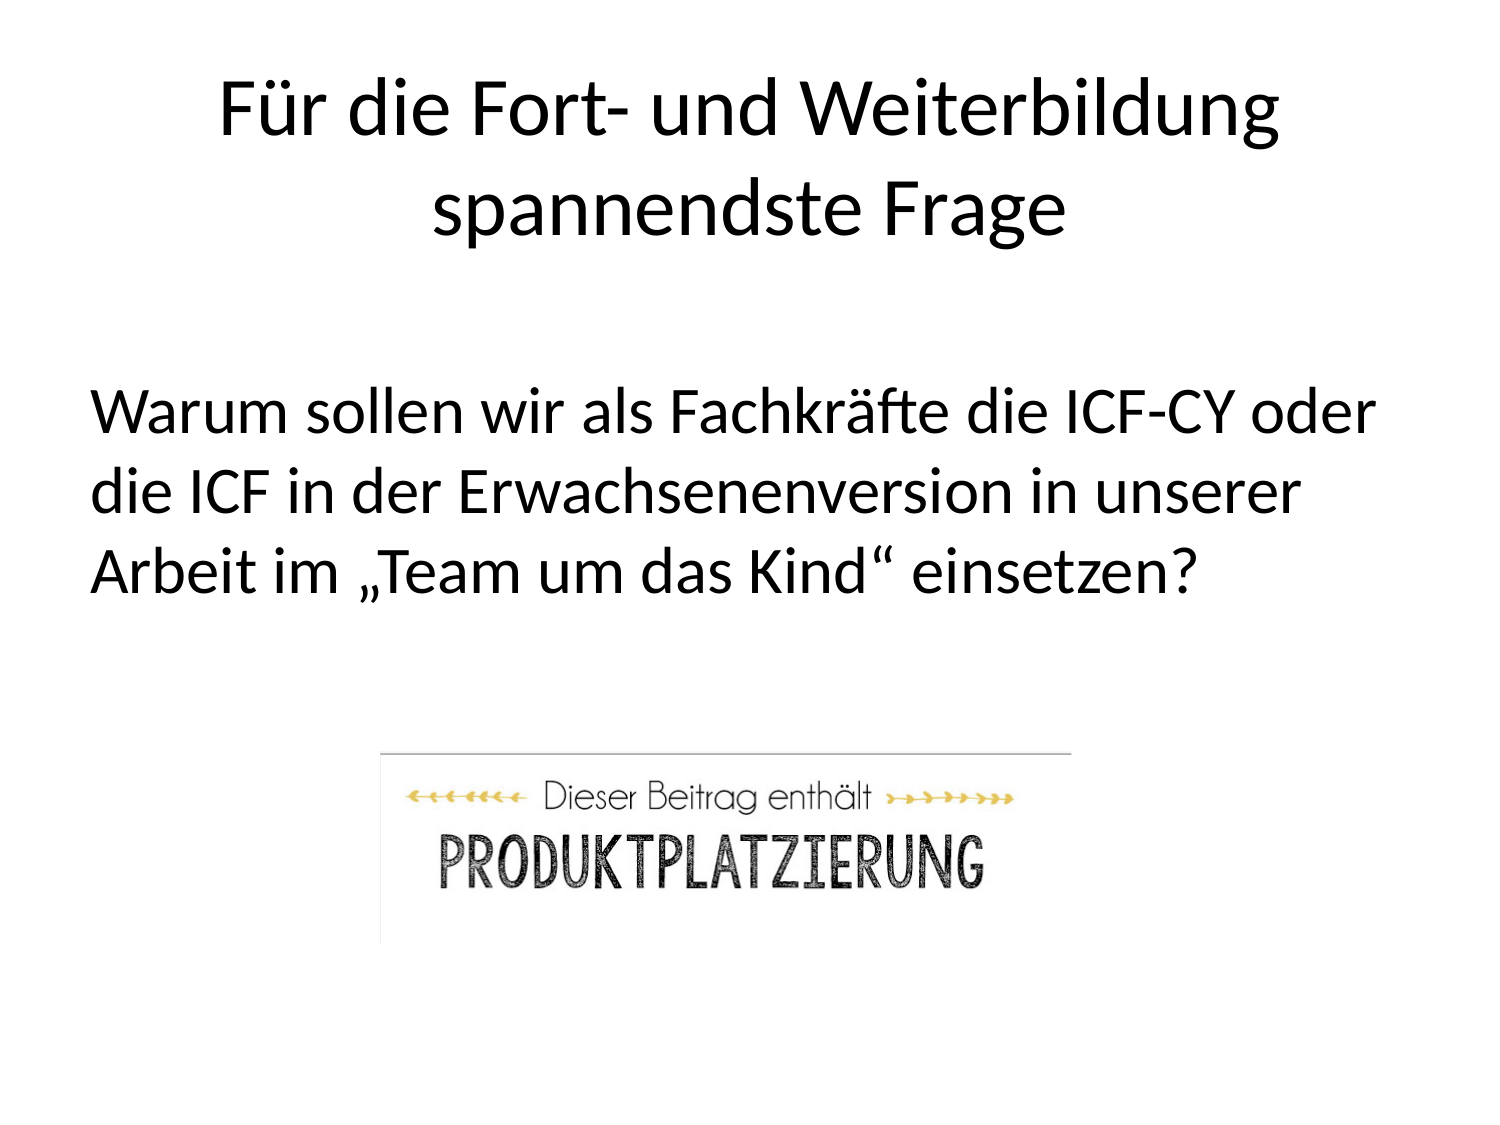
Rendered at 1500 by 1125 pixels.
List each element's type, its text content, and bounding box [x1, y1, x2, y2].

title Für die Fort- und Weiterbildung spannendste Frage [75, 45, 1426, 233]
picture [380, 751, 1072, 945]
list Warum sollen wir als Fachkräfte die ICF-CY oder die ICF in der Erwachsenenversion in unserer Arbeit im „Team um das Kind“ einsetzen? [75, 262, 1426, 1005]
